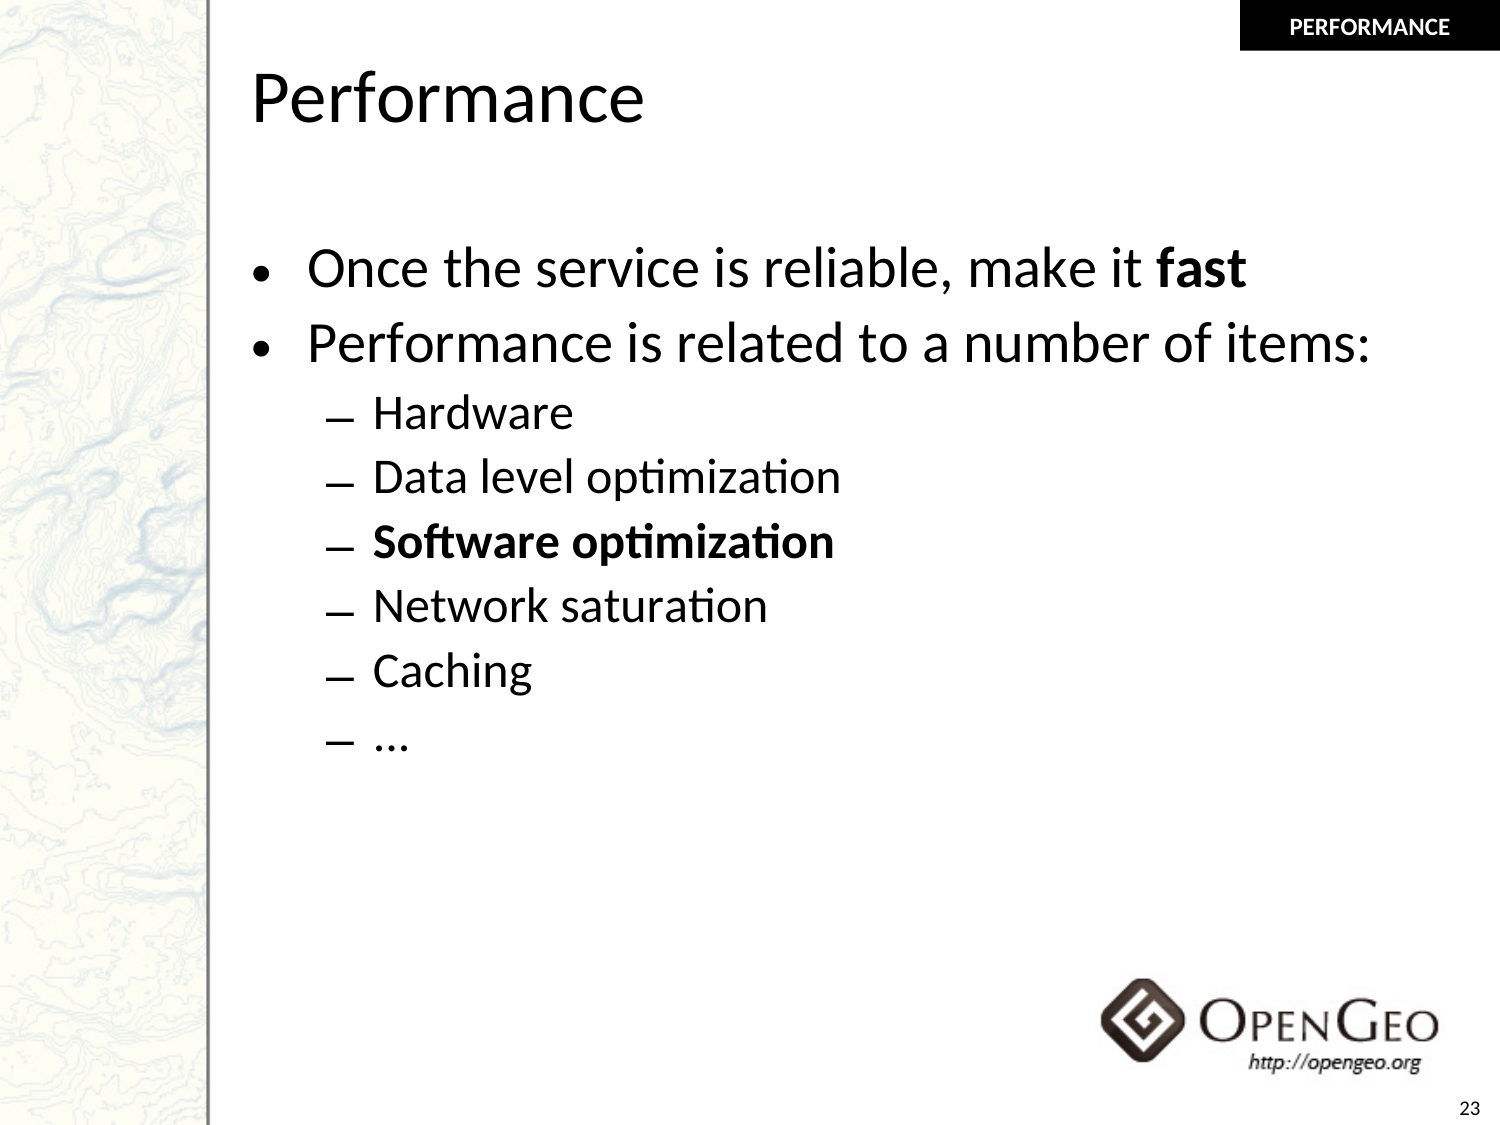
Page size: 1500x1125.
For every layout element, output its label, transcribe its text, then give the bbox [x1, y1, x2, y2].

picture [0, 0, 1500, 1125]
title Performance [236, 29, 1418, 178]
text_box PERFORMANCE [1240, 0, 1500, 51]
list Once the service is reliable, make it fast Performance is related to a number of items: Hardware Data level optimization Software optimization Network saturation Caching ... [236, 236, 1426, 979]
